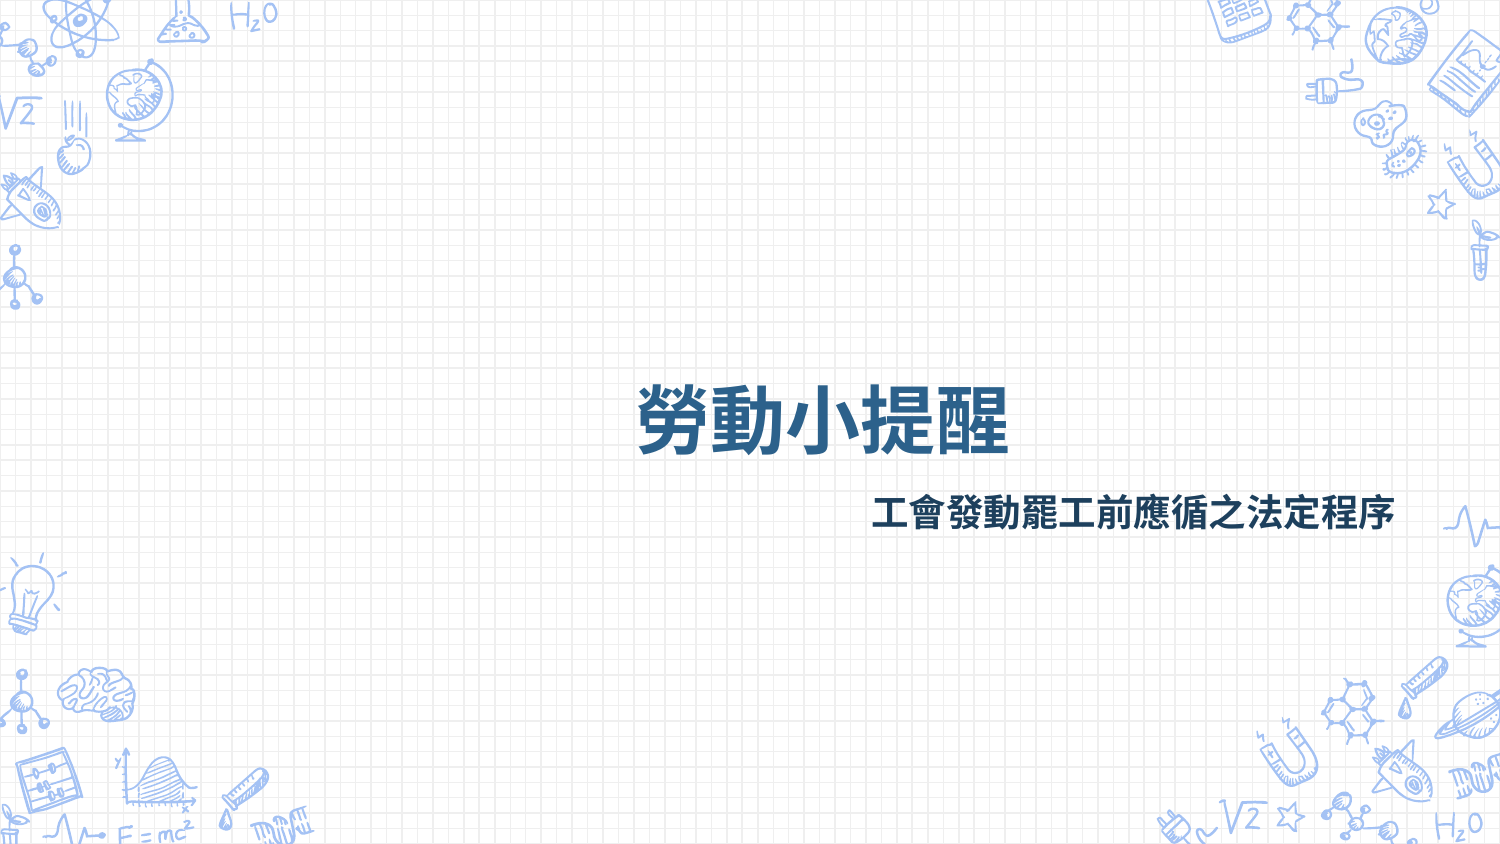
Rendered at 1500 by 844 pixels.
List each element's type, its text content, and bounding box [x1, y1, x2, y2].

text_box 工會發動罷工前應循之法定程序 [856, 480, 1417, 587]
list 勞動小提醒 [620, 351, 1412, 486]
